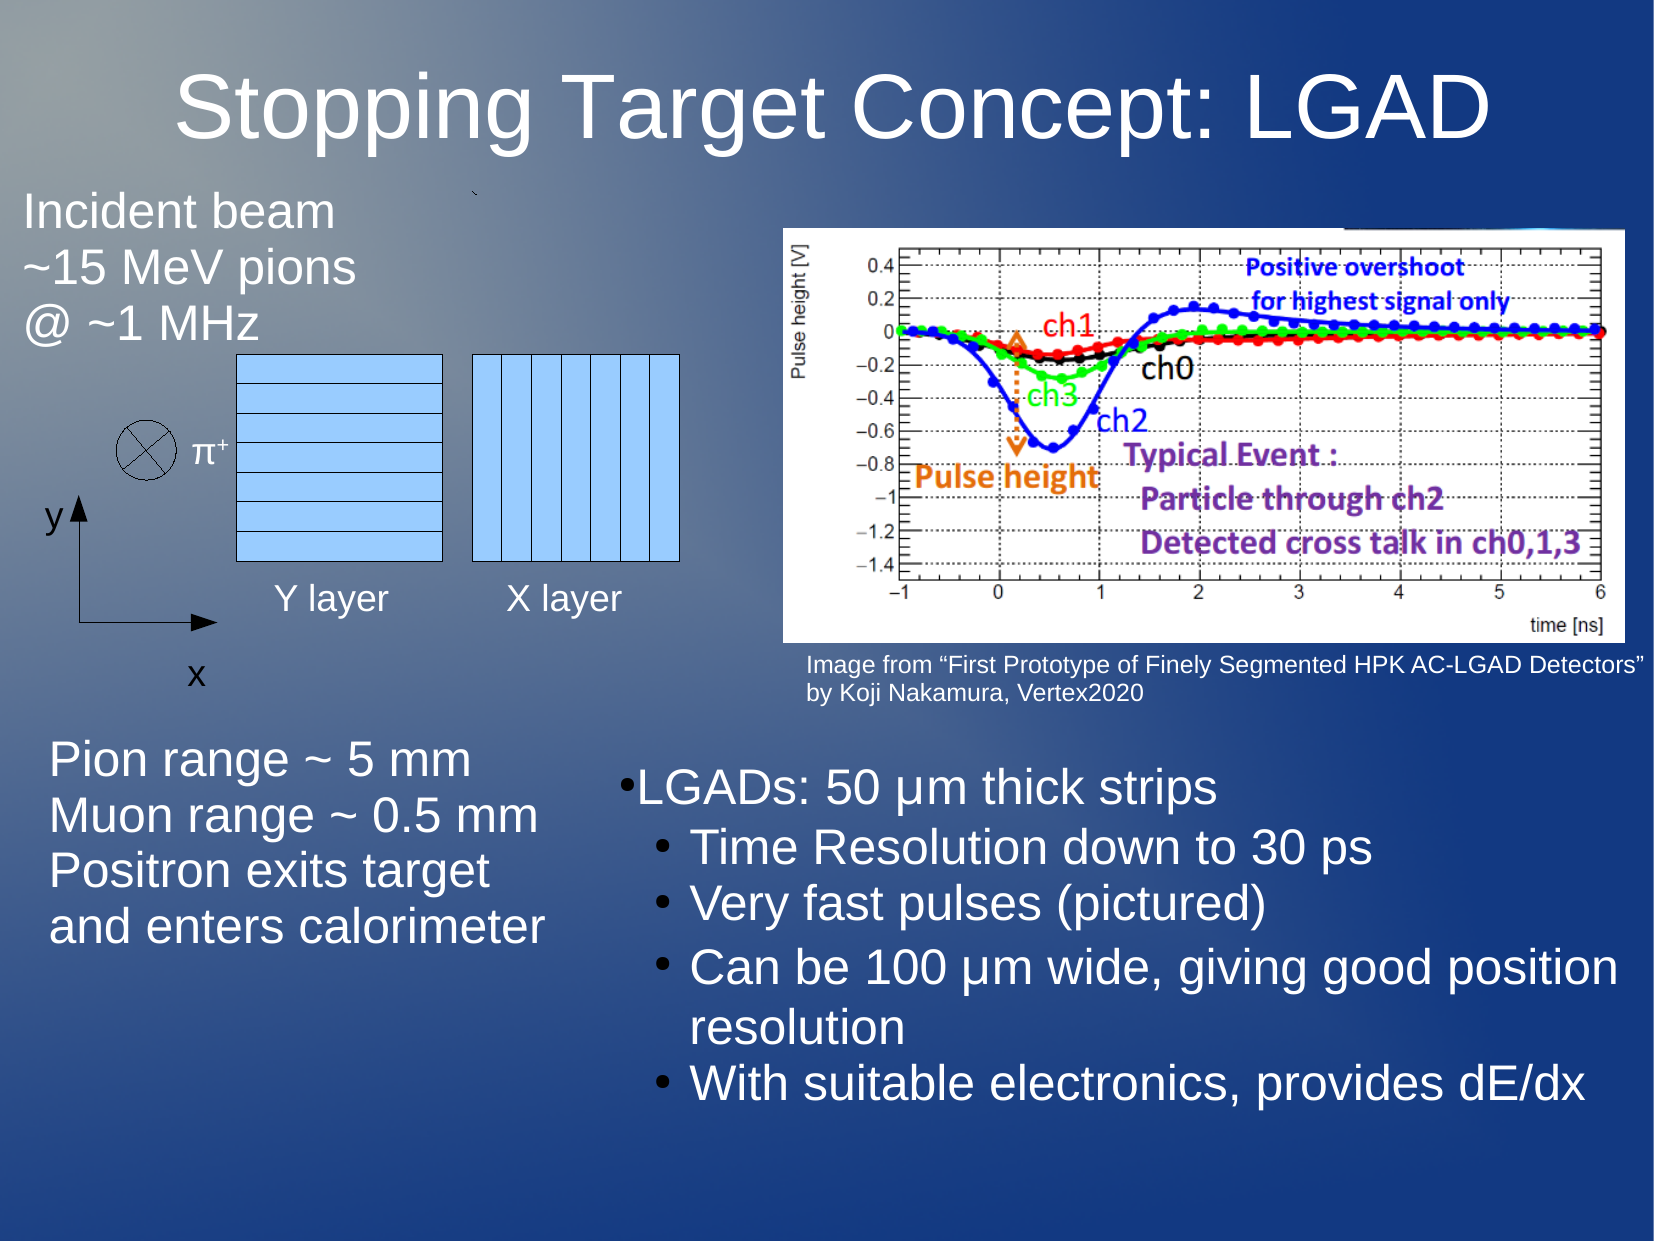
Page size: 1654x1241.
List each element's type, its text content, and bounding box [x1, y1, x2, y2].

text_box [621, 354, 649, 562]
text_box [650, 354, 680, 562]
text_box [236, 443, 443, 472]
text_box Pion range ~ 5 mm Muon range ~ 0.5 mm Positron exits target and enters calorimeter [33, 723, 567, 1009]
text_box [236, 354, 443, 383]
title Stopping Target Concept: LGAD [90, 2, 1579, 211]
text_box y [30, 487, 72, 545]
text_box [502, 354, 531, 562]
text_box Incident beam ~15 MeV pions @ ~1 MHz [7, 176, 383, 476]
text_box [236, 502, 443, 531]
text_box X layer [491, 570, 646, 627]
text_box [236, 532, 443, 562]
text_box [562, 354, 590, 562]
text_box [236, 473, 443, 501]
text_box [116, 420, 177, 481]
text_box [532, 354, 561, 562]
text_box [236, 414, 443, 442]
text_box Y layer [258, 570, 413, 627]
text_box Image from “First Prototype of Finely Segmented HPK AC-LGAD Detectors” by Koji Nakamura, Vertex2020 [791, 642, 1654, 784]
text_box LGADs: 50 μm thick strips Time Resolution down to 30 ps Very fast pulses (pictured) Can be 100 μm wide, giving good position resolution With suitable electronics, provides dE/dx [603, 744, 1647, 1208]
text_box [591, 354, 620, 562]
text_box π+ [176, 476, 236, 482]
text_box x [172, 645, 226, 702]
picture [0, 0, 1654, 1241]
text_box [236, 384, 443, 413]
text_box [472, 354, 501, 562]
